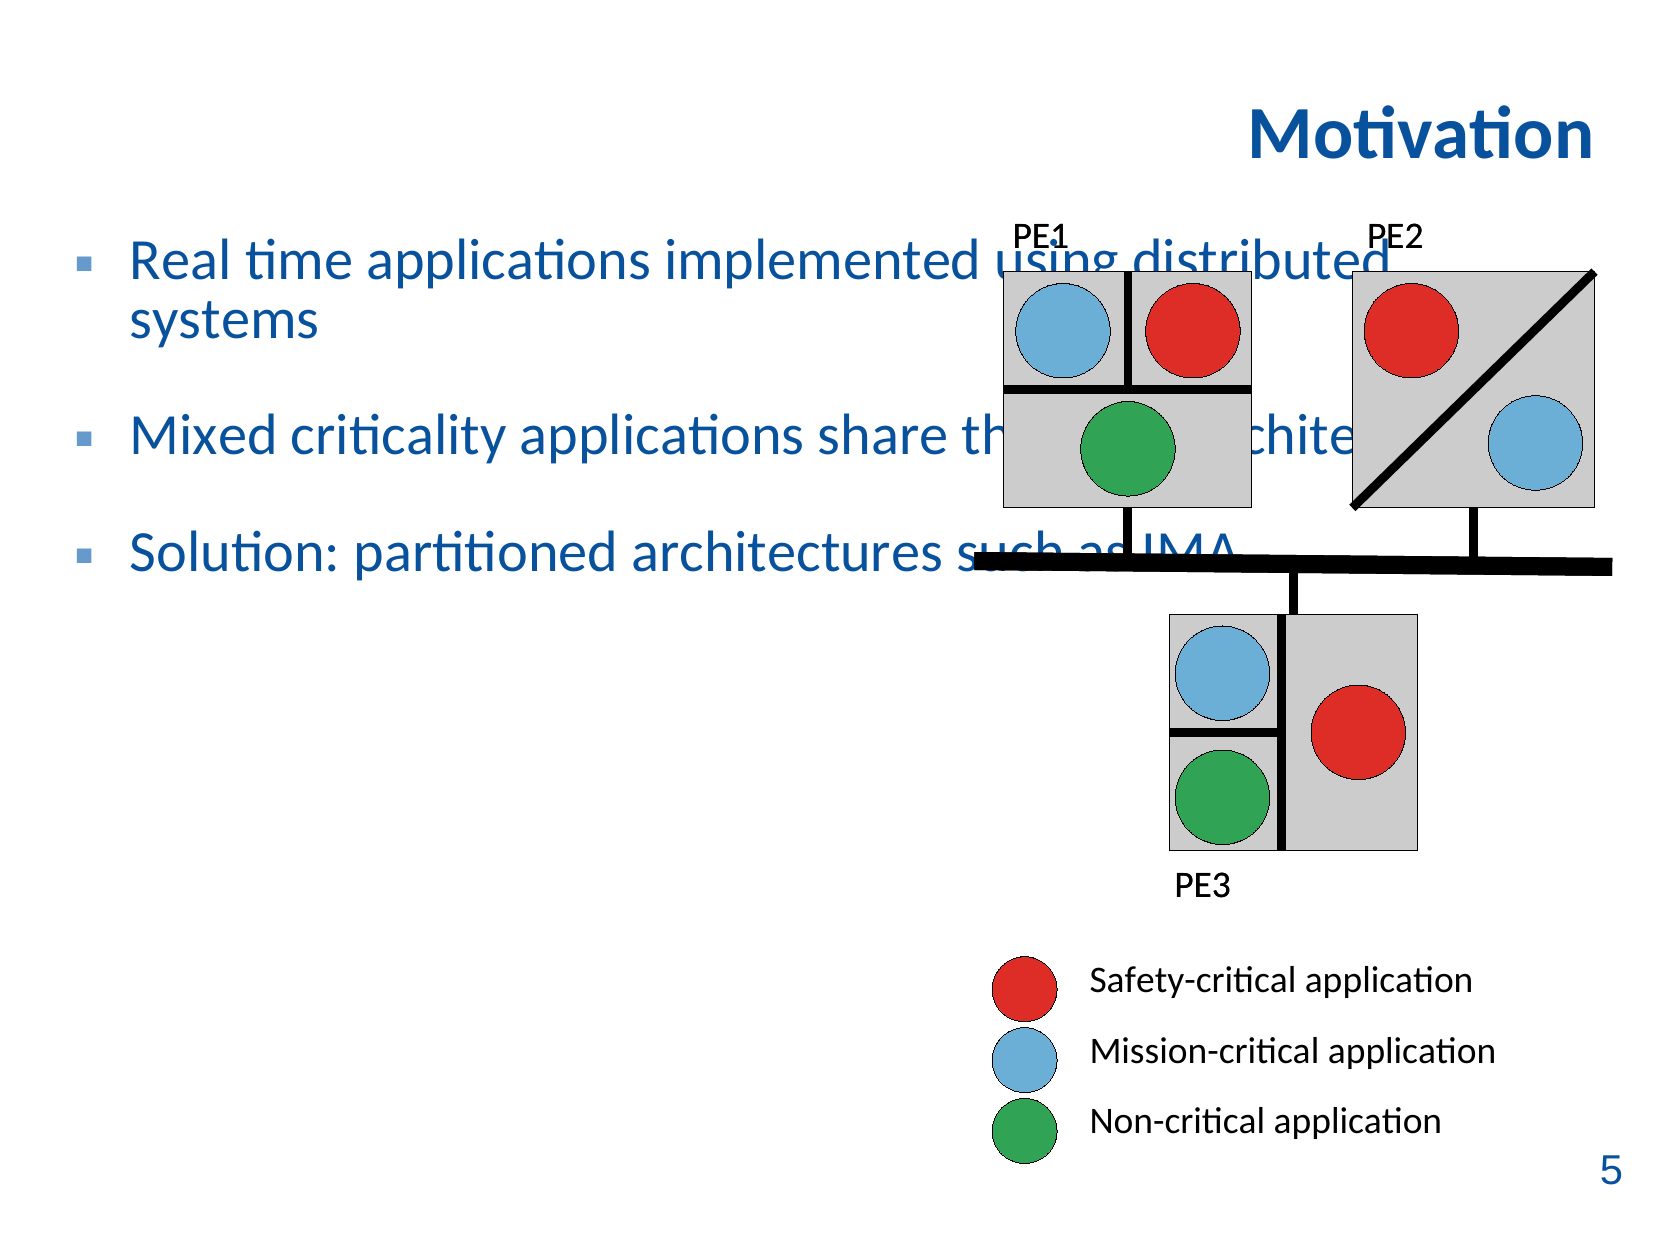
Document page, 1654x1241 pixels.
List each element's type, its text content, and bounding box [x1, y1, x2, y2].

text_box [1003, 271, 1131, 385]
text_box [1003, 386, 1252, 508]
text_box [992, 1098, 1058, 1164]
text_box [992, 956, 1058, 1022]
text_box [1169, 614, 1277, 728]
text_box [1132, 271, 1252, 385]
text_box [992, 1027, 1058, 1093]
title Motivation [0, 0, 1595, 178]
text_box PE2 [1352, 212, 1530, 271]
text_box [1352, 271, 1587, 501]
text_box [1360, 279, 1595, 508]
text_box Mission-critical application [1074, 1027, 1601, 1089]
list Real time applications implemented using distributed systems Mixed criticality applications share the same architecture Solution: partitioned architectures such as IMA [59, 236, 809, 1182]
text_box [1169, 614, 1418, 851]
text_box PE1 [998, 212, 1176, 274]
text_box PE3 [1159, 862, 1247, 923]
text_box Non-critical application [1074, 1098, 1601, 1159]
text_box Safety-critical application [1074, 956, 1601, 1018]
